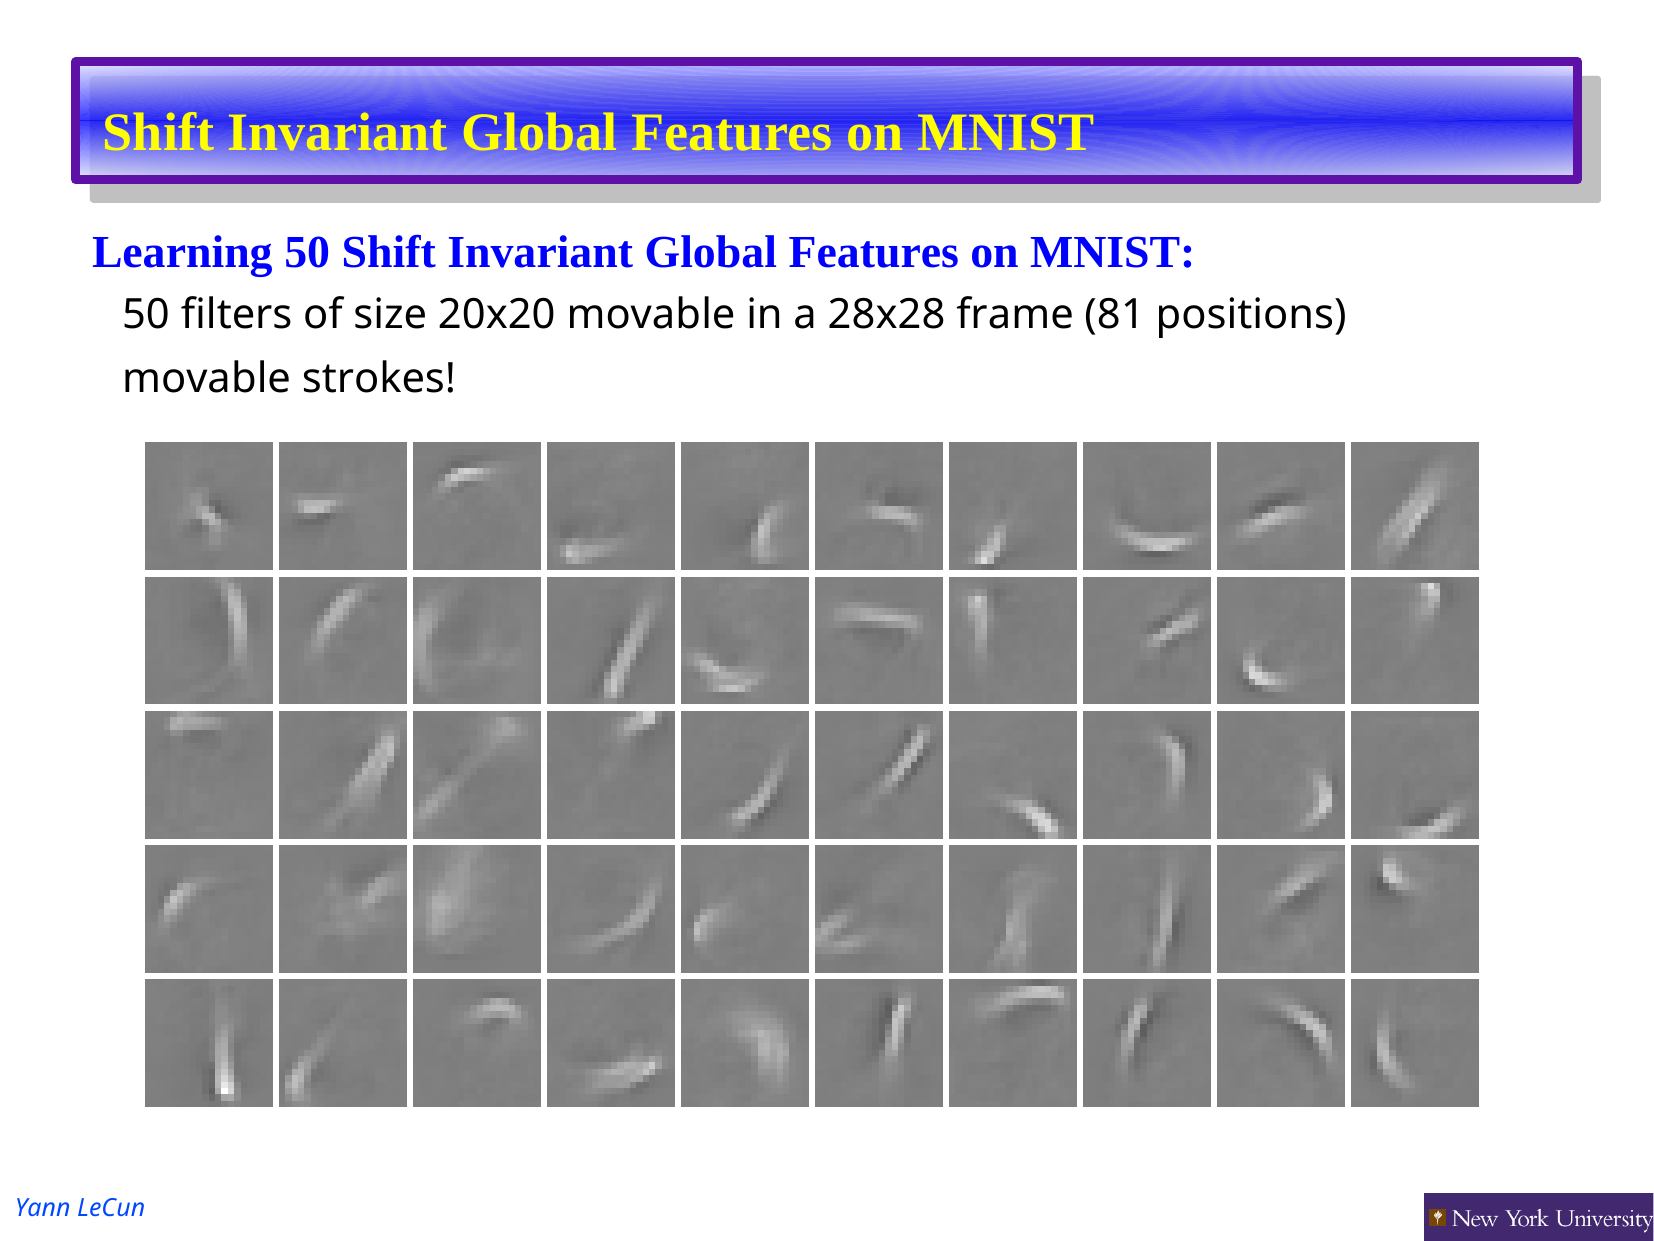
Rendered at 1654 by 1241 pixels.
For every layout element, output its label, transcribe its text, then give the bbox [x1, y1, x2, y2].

picture [1424, 1193, 1654, 1241]
title Shift Invariant Global Features on MNIST [75, 61, 1578, 180]
picture [139, 430, 1492, 1114]
list Learning 50 Shift Invariant Global Features on MNIST: 50 filters of size 20x20 movable in a 28x28 frame (81 positions) movable strokes! [92, 226, 1525, 455]
